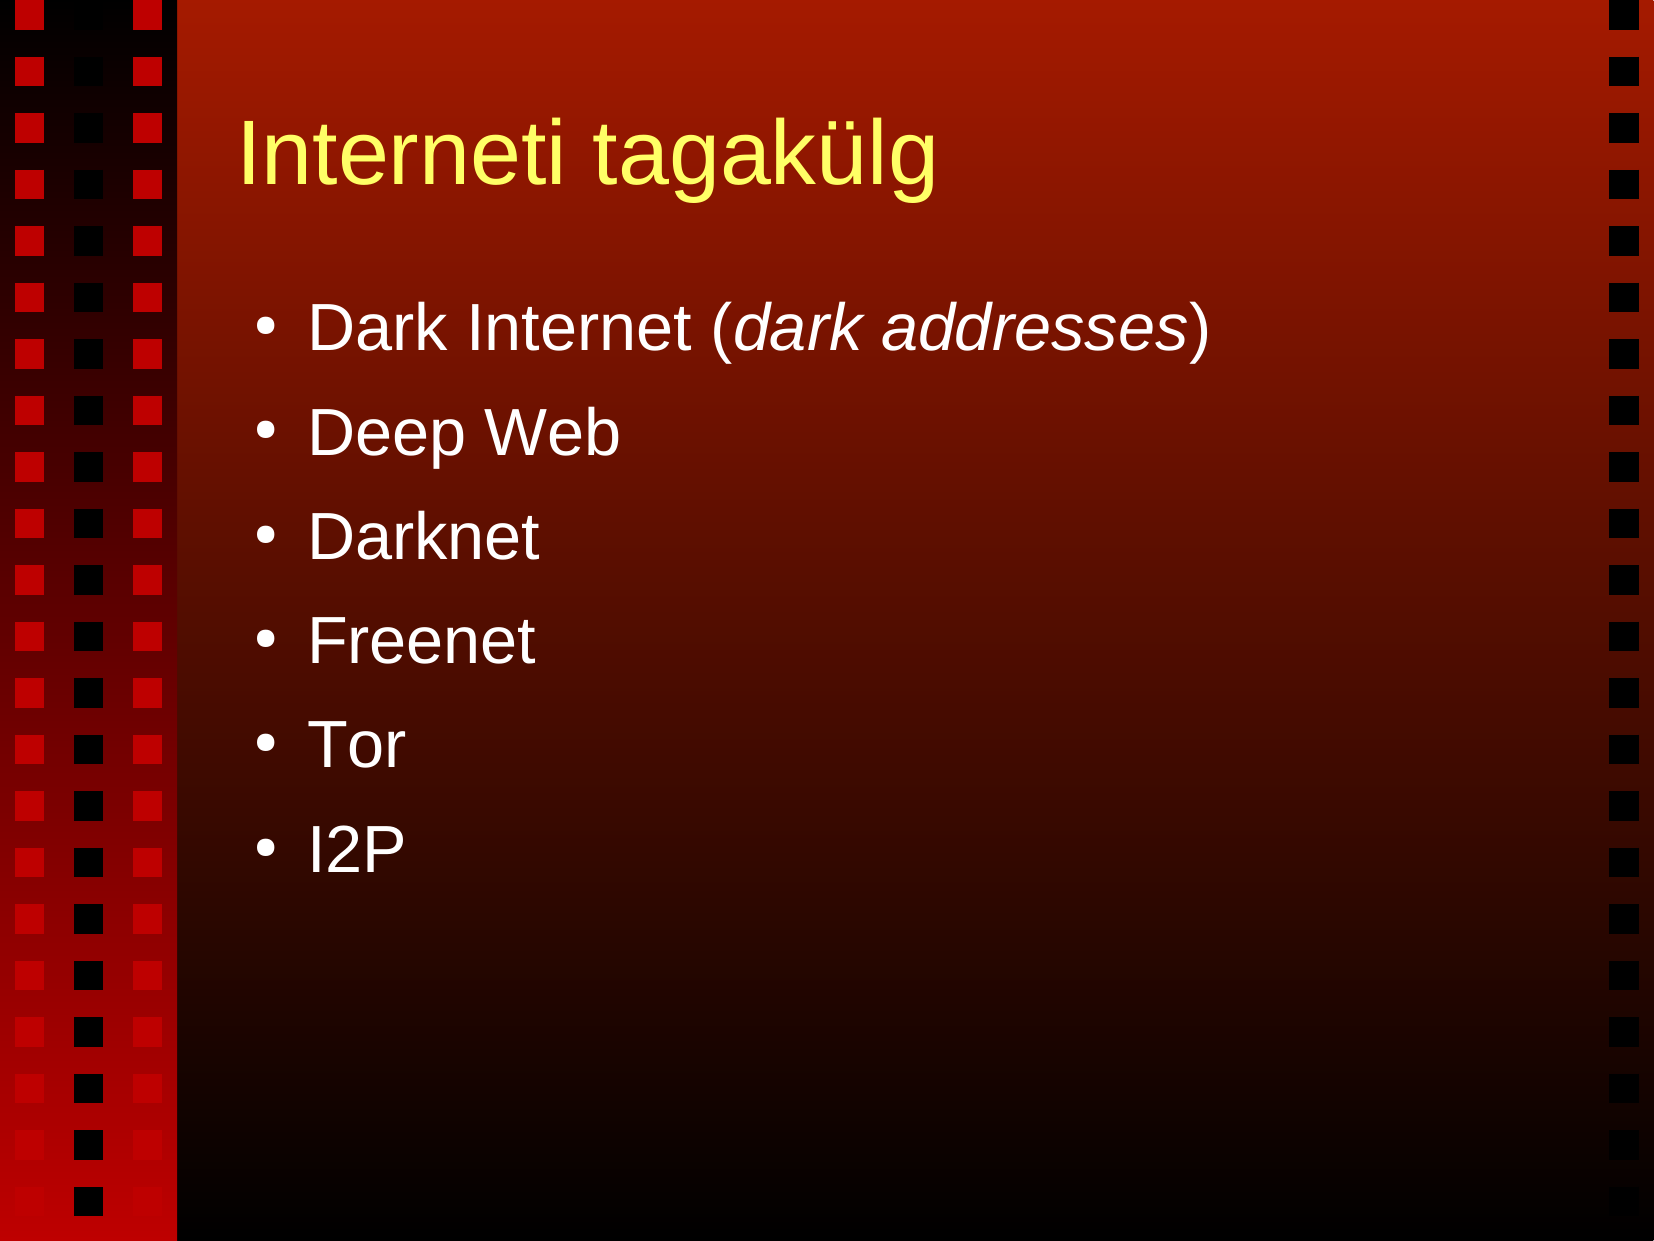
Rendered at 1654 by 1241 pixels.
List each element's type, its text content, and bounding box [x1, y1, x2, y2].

title Interneti tagakülg [236, 49, 1571, 257]
list Dark Internet (dark addresses) Deep Web Darknet Freenet Tor I2P [236, 290, 1571, 1109]
